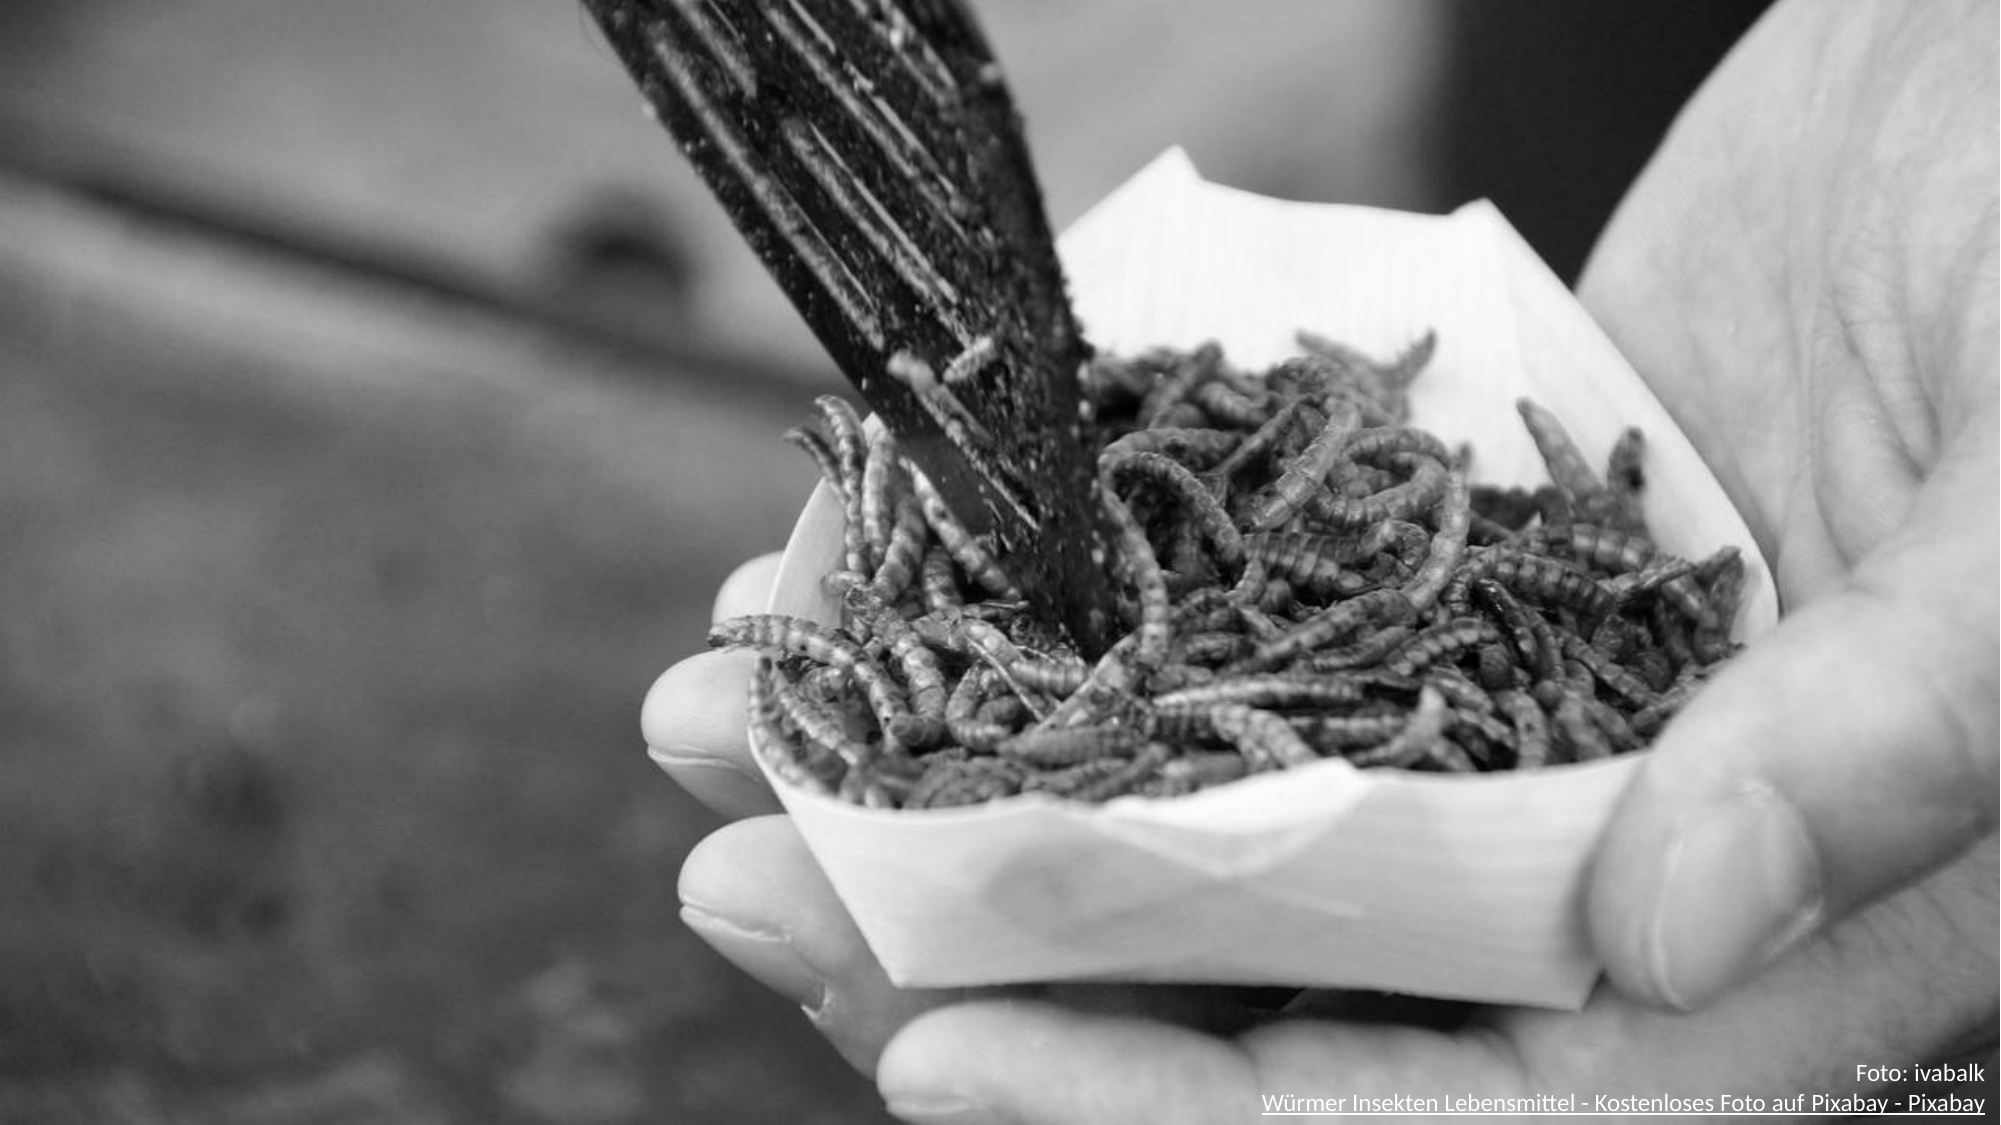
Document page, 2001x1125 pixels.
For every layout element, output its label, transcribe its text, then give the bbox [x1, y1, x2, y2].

text_box Foto: ivabalk Würmer Insekten Lebensmittel - Kostenloses Foto auf Pixabay - Pixabay [1166, 1049, 2000, 1124]
picture [0, 0, 2000, 1125]
